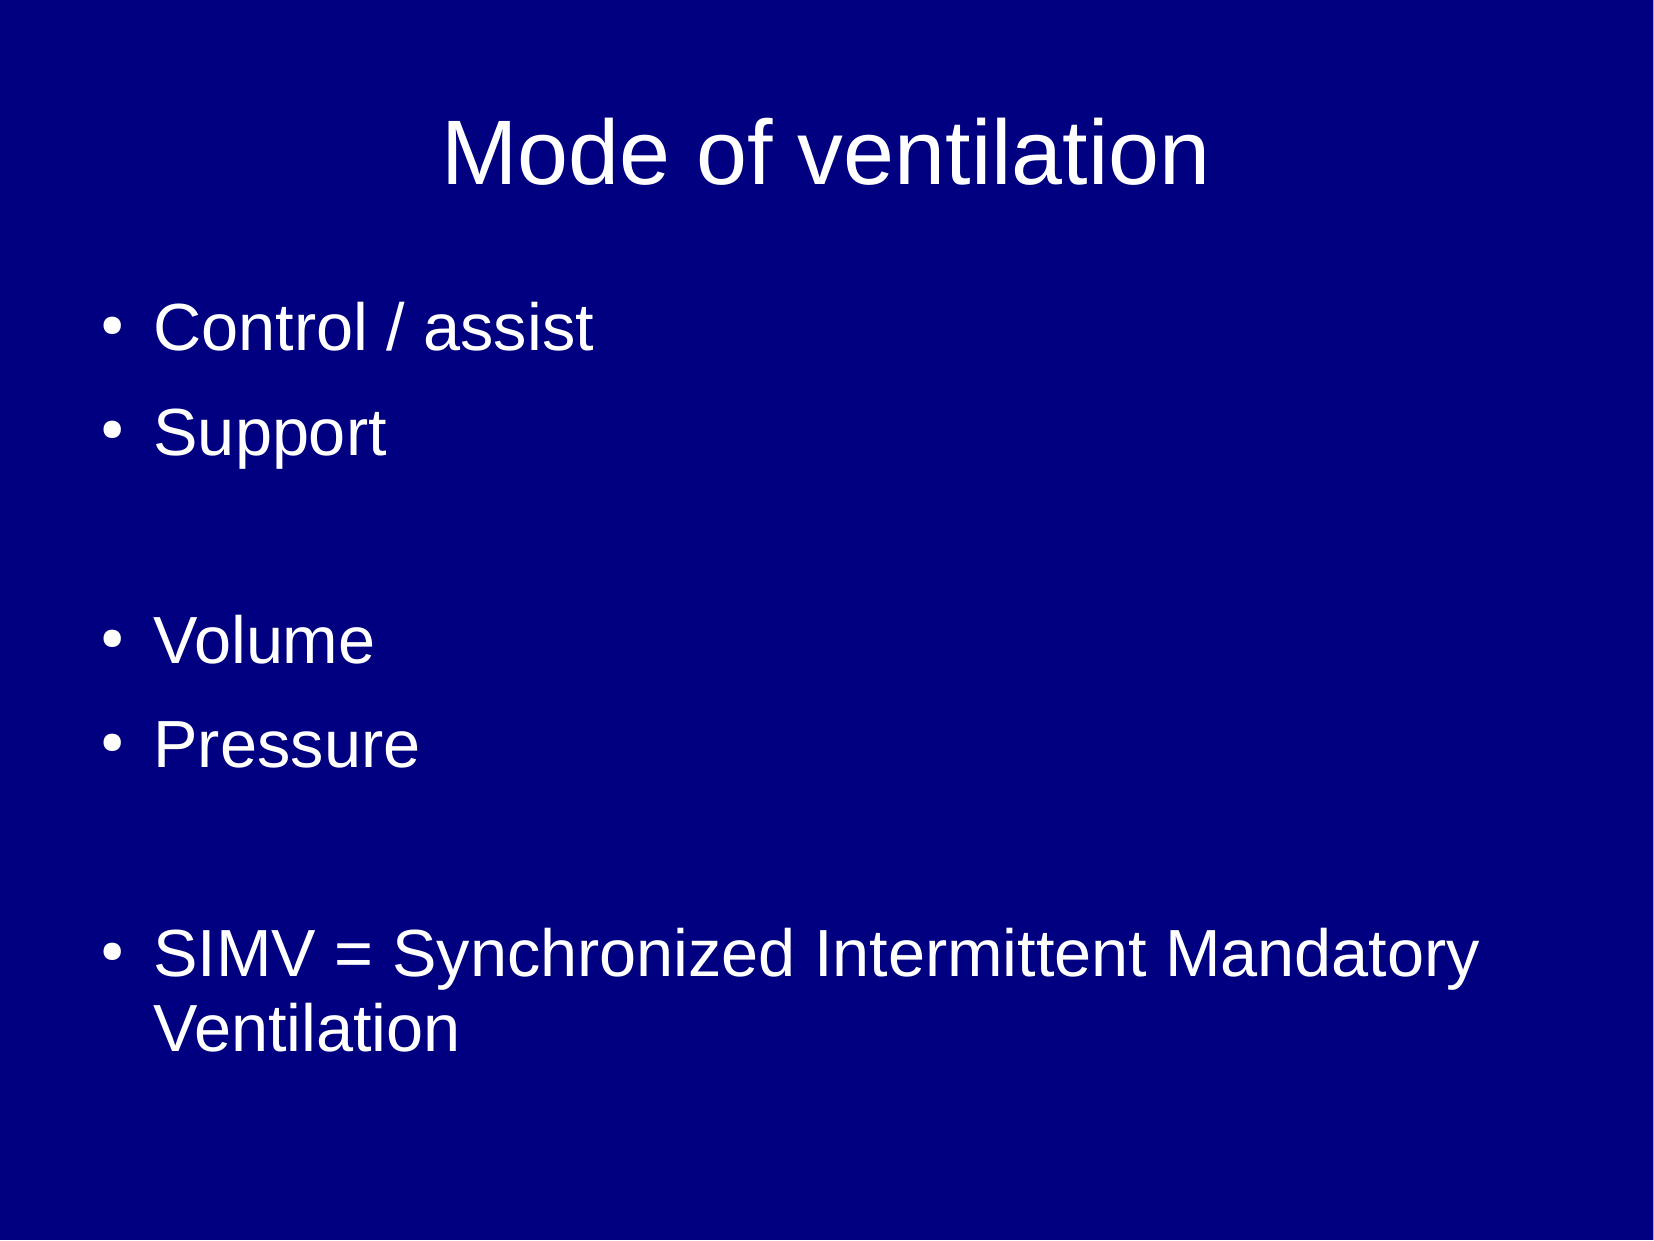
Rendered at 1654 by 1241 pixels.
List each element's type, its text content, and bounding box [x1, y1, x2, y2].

list Control / assist Support Volume Pressure SIMV = Synchronized Intermittent Mandatory Ventilation [82, 290, 1571, 1094]
title Mode of ventilation [82, 56, 1571, 250]
